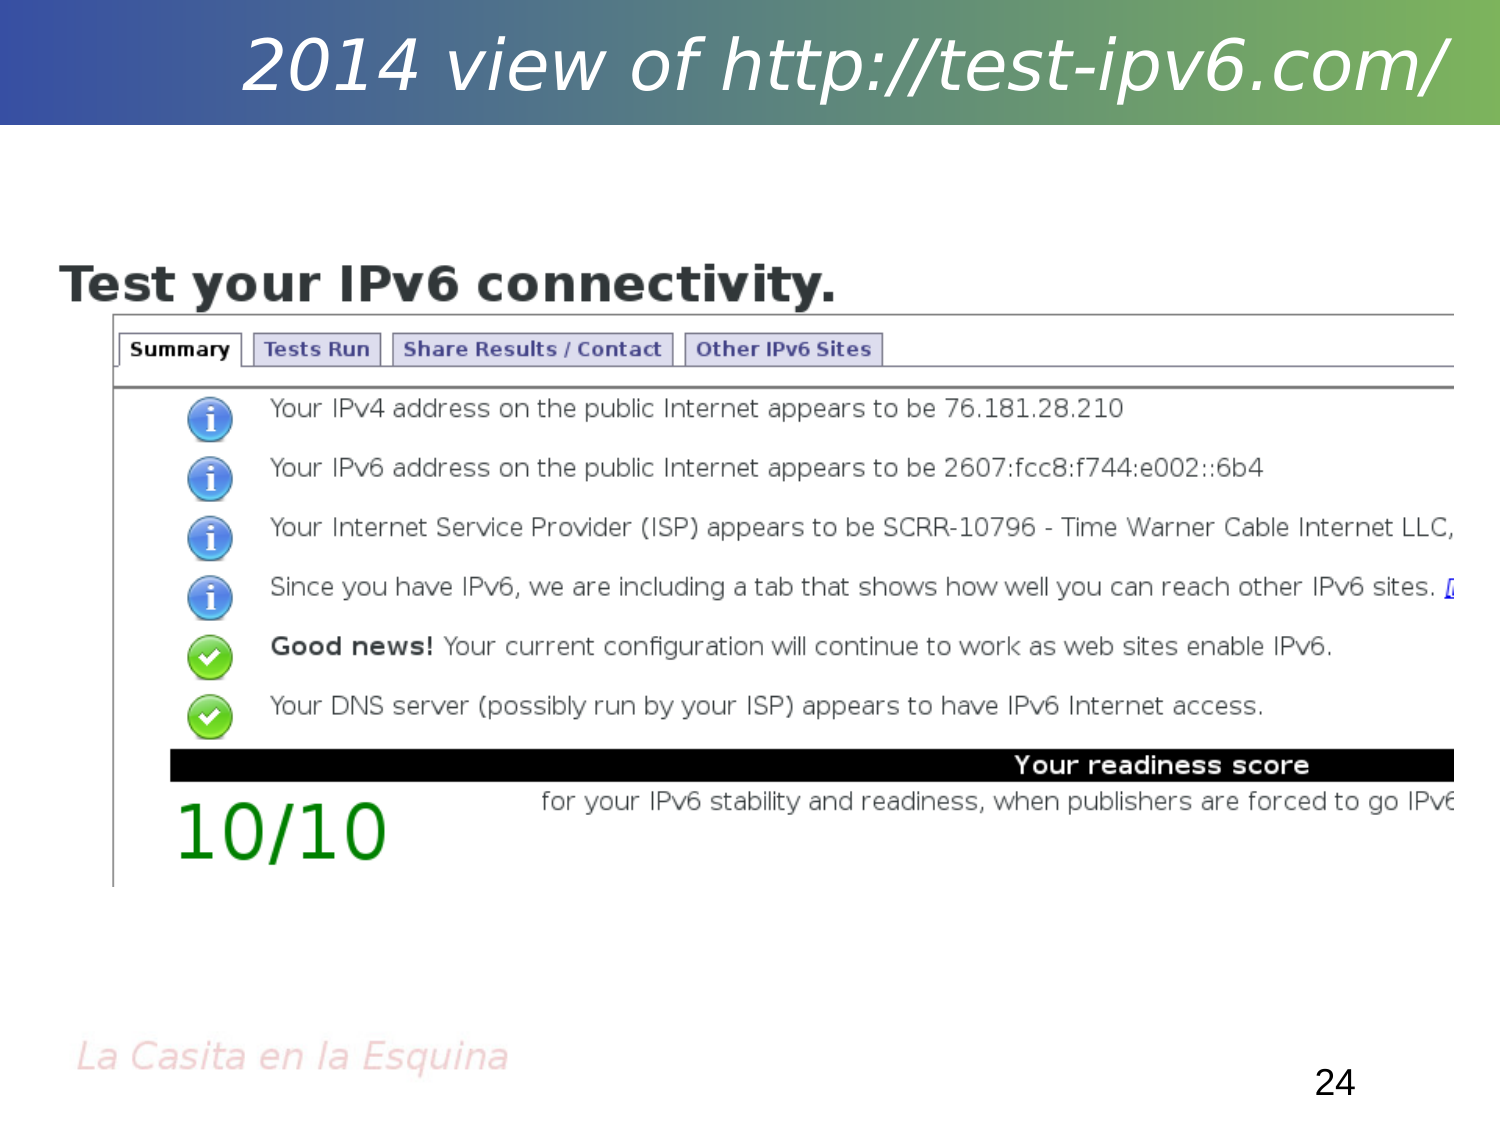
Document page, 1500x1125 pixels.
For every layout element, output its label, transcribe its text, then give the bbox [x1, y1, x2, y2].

title 2014 view of http://test-ipv6.com/ [62, 12, 1463, 113]
picture [47, 239, 1454, 887]
picture [45, 1019, 545, 1095]
